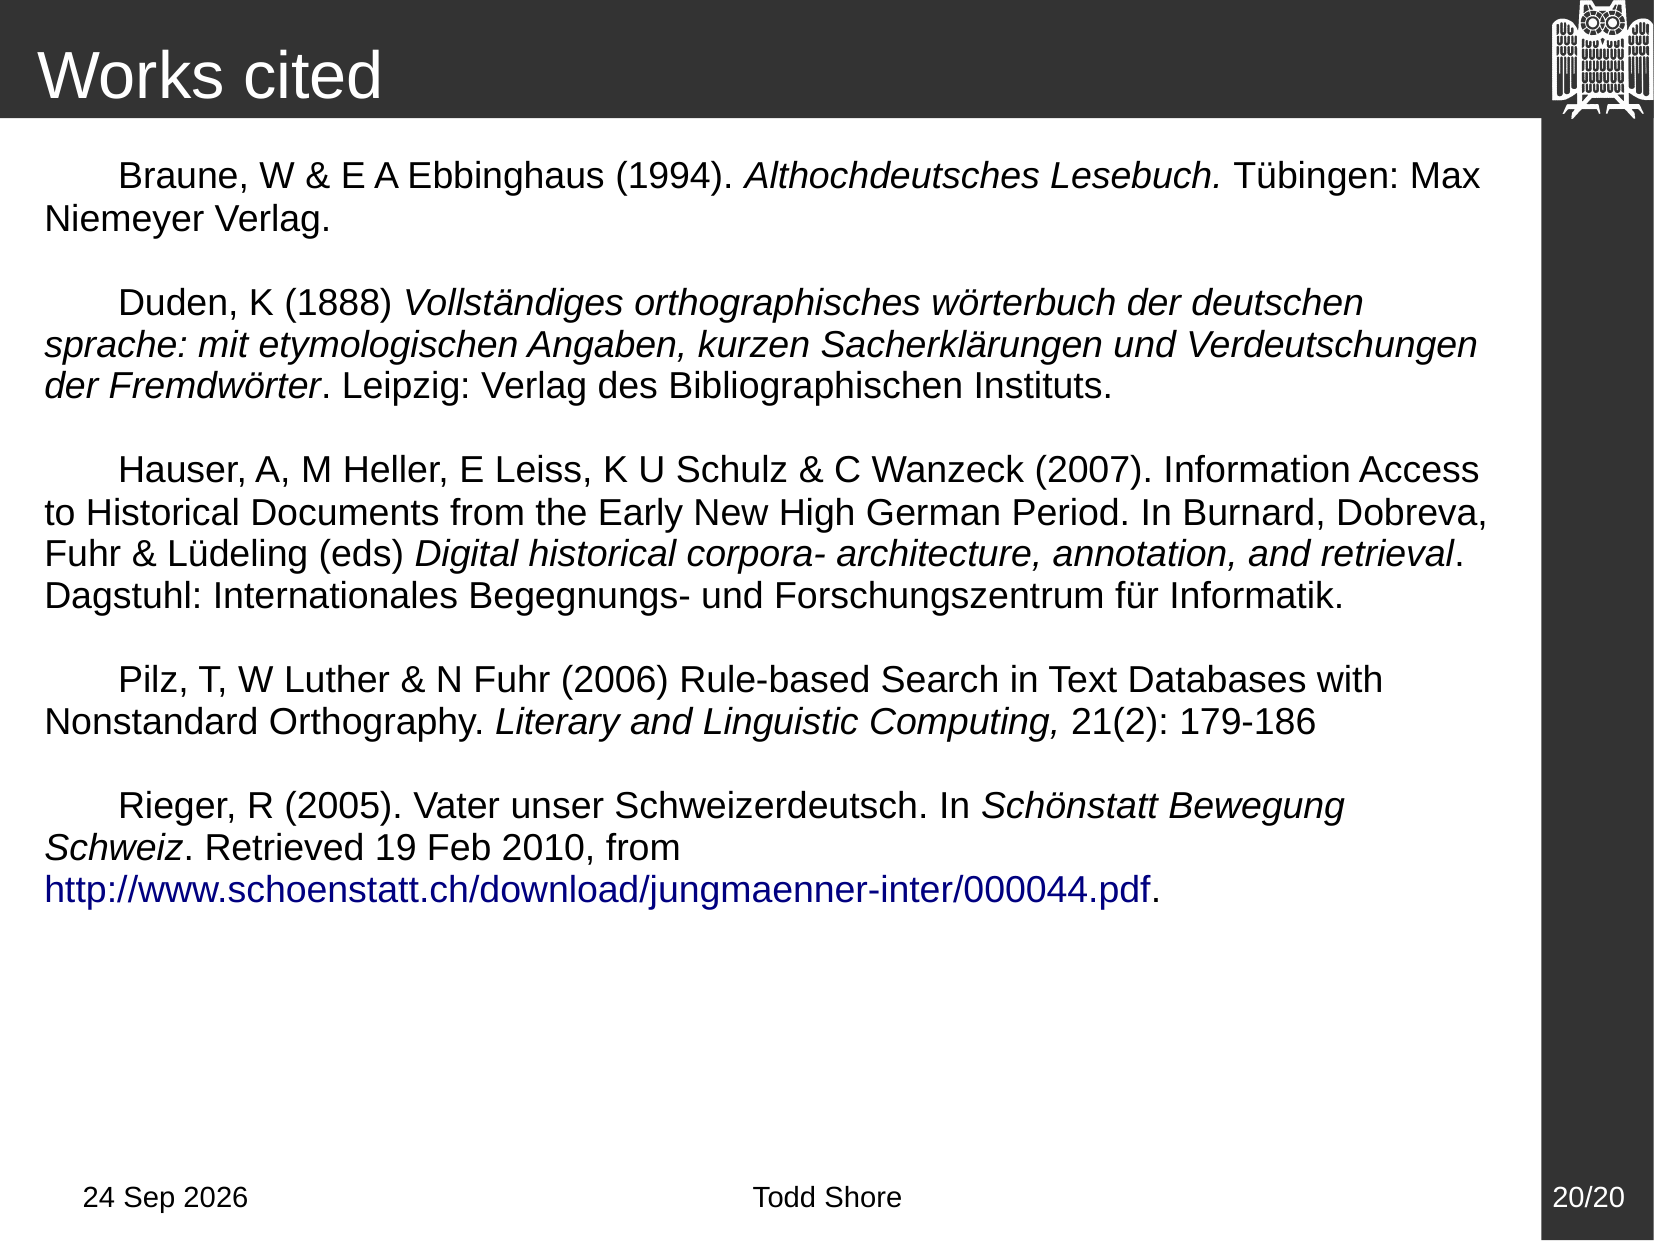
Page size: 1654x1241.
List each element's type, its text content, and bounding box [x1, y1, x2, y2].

text_box Works cited [22, 30, 400, 120]
picture [1552, 0, 1654, 119]
text_box Braune, W & E A Ebbinghaus (1994). Althochdeutsches Lesebuch. Tübingen: Max Niemeyer Verlag. Duden, K (1888) Vollständiges orthographisches wörterbuch der deutschen sprache: mit etymologischen Angaben, kurzen Sacherklärungen und Verdeutschungen der Fremdwörter. Leipzig: Verlag des Bibliographischen Instituts. Hauser, A, M Heller, E Leiss, K U Schulz & C Wanzeck (2007). Information Access to Historical Documents from the Early New High German Period. In Burnard, Dobreva, Fuhr & Lüdeling (eds) Digital historical corpora- architecture, annotation, and retrieval. Dagstuhl: Internationales Begegnungs- und Forschungszentrum für Informatik. Pilz, T, W Luther & N Fuhr (2006) Rule-based Search in Text Databases with Nonstandard Orthography. Literary and Linguistic Computing, 21(2): 179-186 Rieger, R (2005). Vater unser Schweizerdeutsch. In Schönstatt Bewegung Schweiz. Retrieved 19 Feb 2010, from http://www.schoenstatt.ch/download/jungmaenner-inter/000044.pdf. [29, 147, 1506, 1152]
